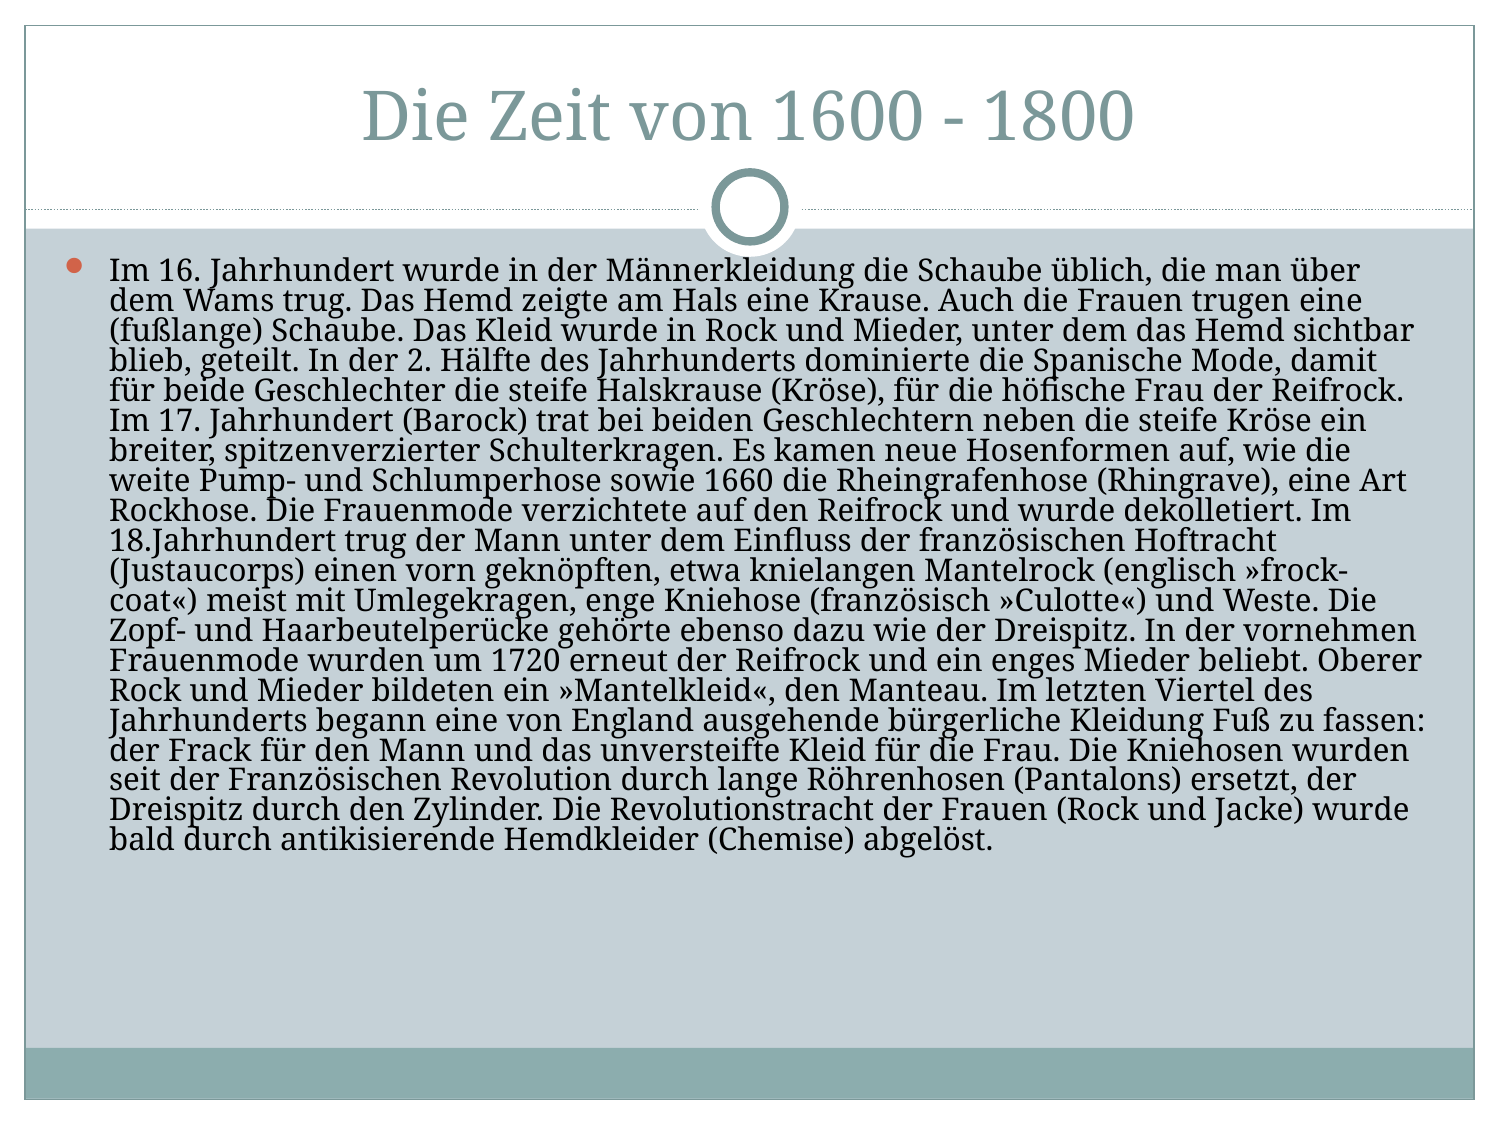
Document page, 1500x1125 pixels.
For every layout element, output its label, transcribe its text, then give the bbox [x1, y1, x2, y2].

title Die Zeit von 1600 - 1800 [49, 37, 1450, 162]
list Im 16. Jahrhundert wurde in der Männerkleidung die Schaube üblich, die man über dem Wams trug. Das Hemd zeigte am Hals eine Krause. Auch die Frauen trugen eine (fußlange) Schaube. Das Kleid wurde in Rock und Mieder, unter dem das Hemd sichtbar blieb, geteilt. In der 2. Hälfte des Jahrhunderts dominierte die Spanische Mode, damit für beide Geschlechter die steife Halskrause (Kröse), für die höfische Frau der Reifrock. Im 17. Jahrhundert (Barock) trat bei beiden Geschlechtern neben die steife Kröse ein breiter, spitzenverzierter Schulterkragen. Es kamen neue Hosenformen auf, wie die weite Pump- und Schlumperhose sowie 1660 die Rheingrafenhose (Rhingrave), eine Art Rockhose. Die Frauenmode verzichtete auf den Reifrock und wurde dekolletiert. Im 18.Jahrhundert trug der Mann unter dem Einfluss der französischen Hoftracht (Justaucorps) einen vorn geknöpften, etwa knielangen Mantelrock (englisch »frock-coat«) meist mit Umlegekragen, enge Kniehose (französisch »Culotte«) und Weste. Die Zopf- und Haarbeutelperücke gehörte ebenso dazu wie der Dreispitz. In der vornehmen Frauenmode wurden um 1720 erneut der Reifrock und ein enges Mieder beliebt. Oberer Rock und Mieder bildeten ein »Mantelkleid«, den Manteau. Im letzten Viertel des Jahrhunderts begann eine von England ausgehende bürgerliche Kleidung Fuß zu fassen: der Frack für den Mann und das unversteifte Kleid für die Frau. Die Kniehosen wurden seit der Französischen Revolution durch lange Röhrenhosen (Pantalons) ersetzt, der Dreispitz durch den Zylinder. Die Revolutionstracht der Frauen (Rock und Jacke) wurde bald durch antikisierende Hemdkleider (Chemise) abgelöst. [49, 250, 1445, 1001]
